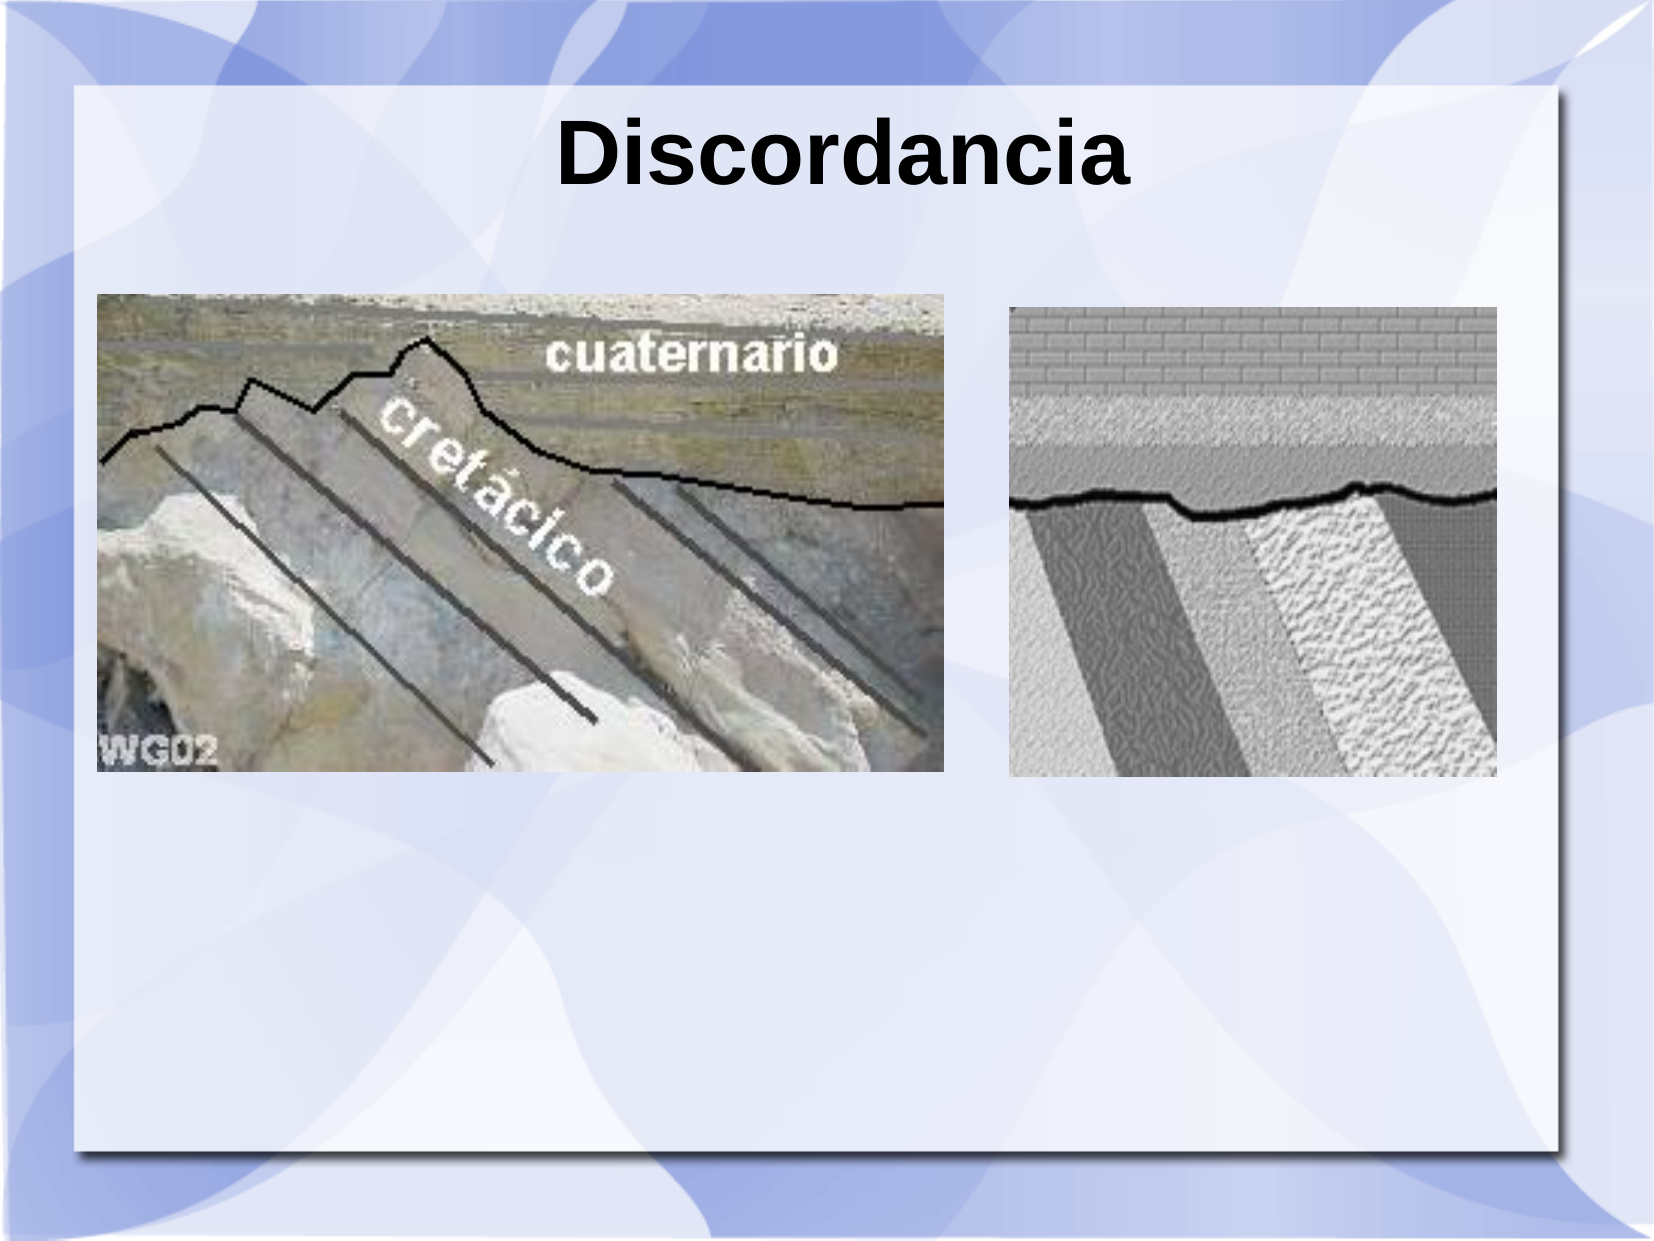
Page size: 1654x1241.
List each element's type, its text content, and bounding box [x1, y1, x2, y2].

title Discordancia [82, 49, 1571, 257]
list [82, 289, 1571, 1108]
picture [0, 0, 1654, 1241]
